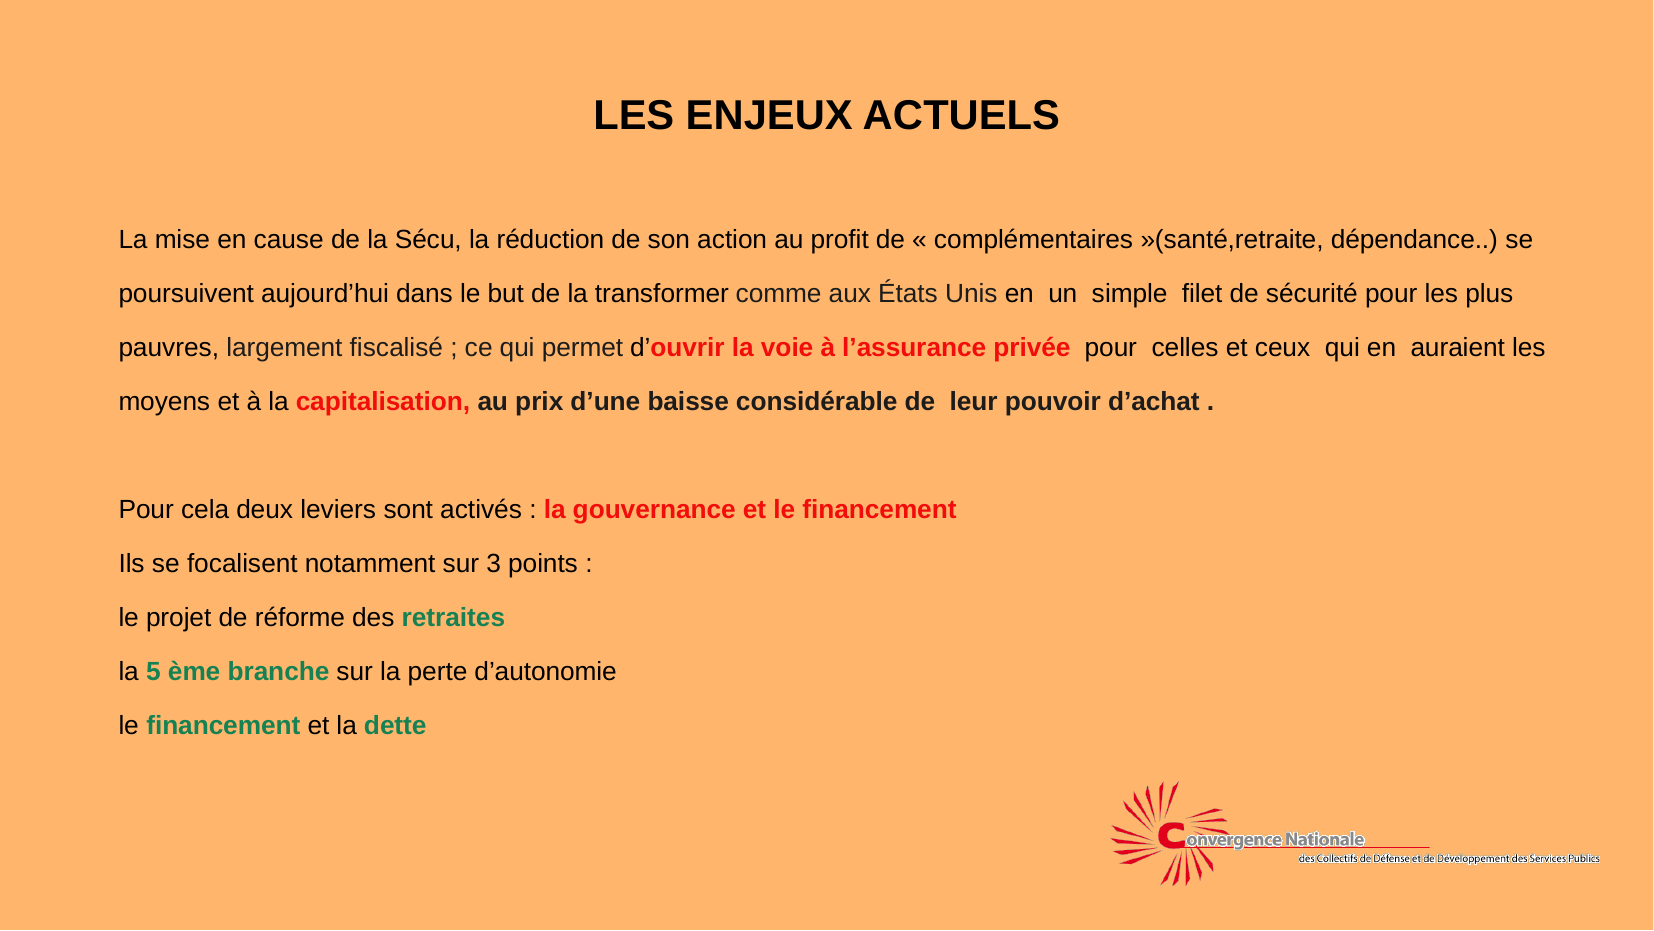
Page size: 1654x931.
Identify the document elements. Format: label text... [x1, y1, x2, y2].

list La mise en cause de la Sécu, la réduction de son action au profit de « complémentaires »(santé,retraite, dépendance..) se poursuivent aujourd’hui dans le but de la transformer comme aux États Unis en un simple filet de sécurité pour les plus pauvres, largement fiscalisé ; ce qui permet d’ouvrir la voie à l’assurance privée pour celles et ceux qui en auraient les moyens et à la capitalisation, au prix d’une baisse considérable de leur pouvoir d’achat . Pour cela deux leviers sont activés : la gouvernance et le financement Ils se focalisent notamment sur 3 points : le projet de réforme des retraites la 5 ème branche sur la perte d’autonomie le financement et la dette [59, 224, 1548, 764]
picture [1110, 781, 1600, 886]
title LES ENJEUX ACTUELS [82, 37, 1571, 193]
